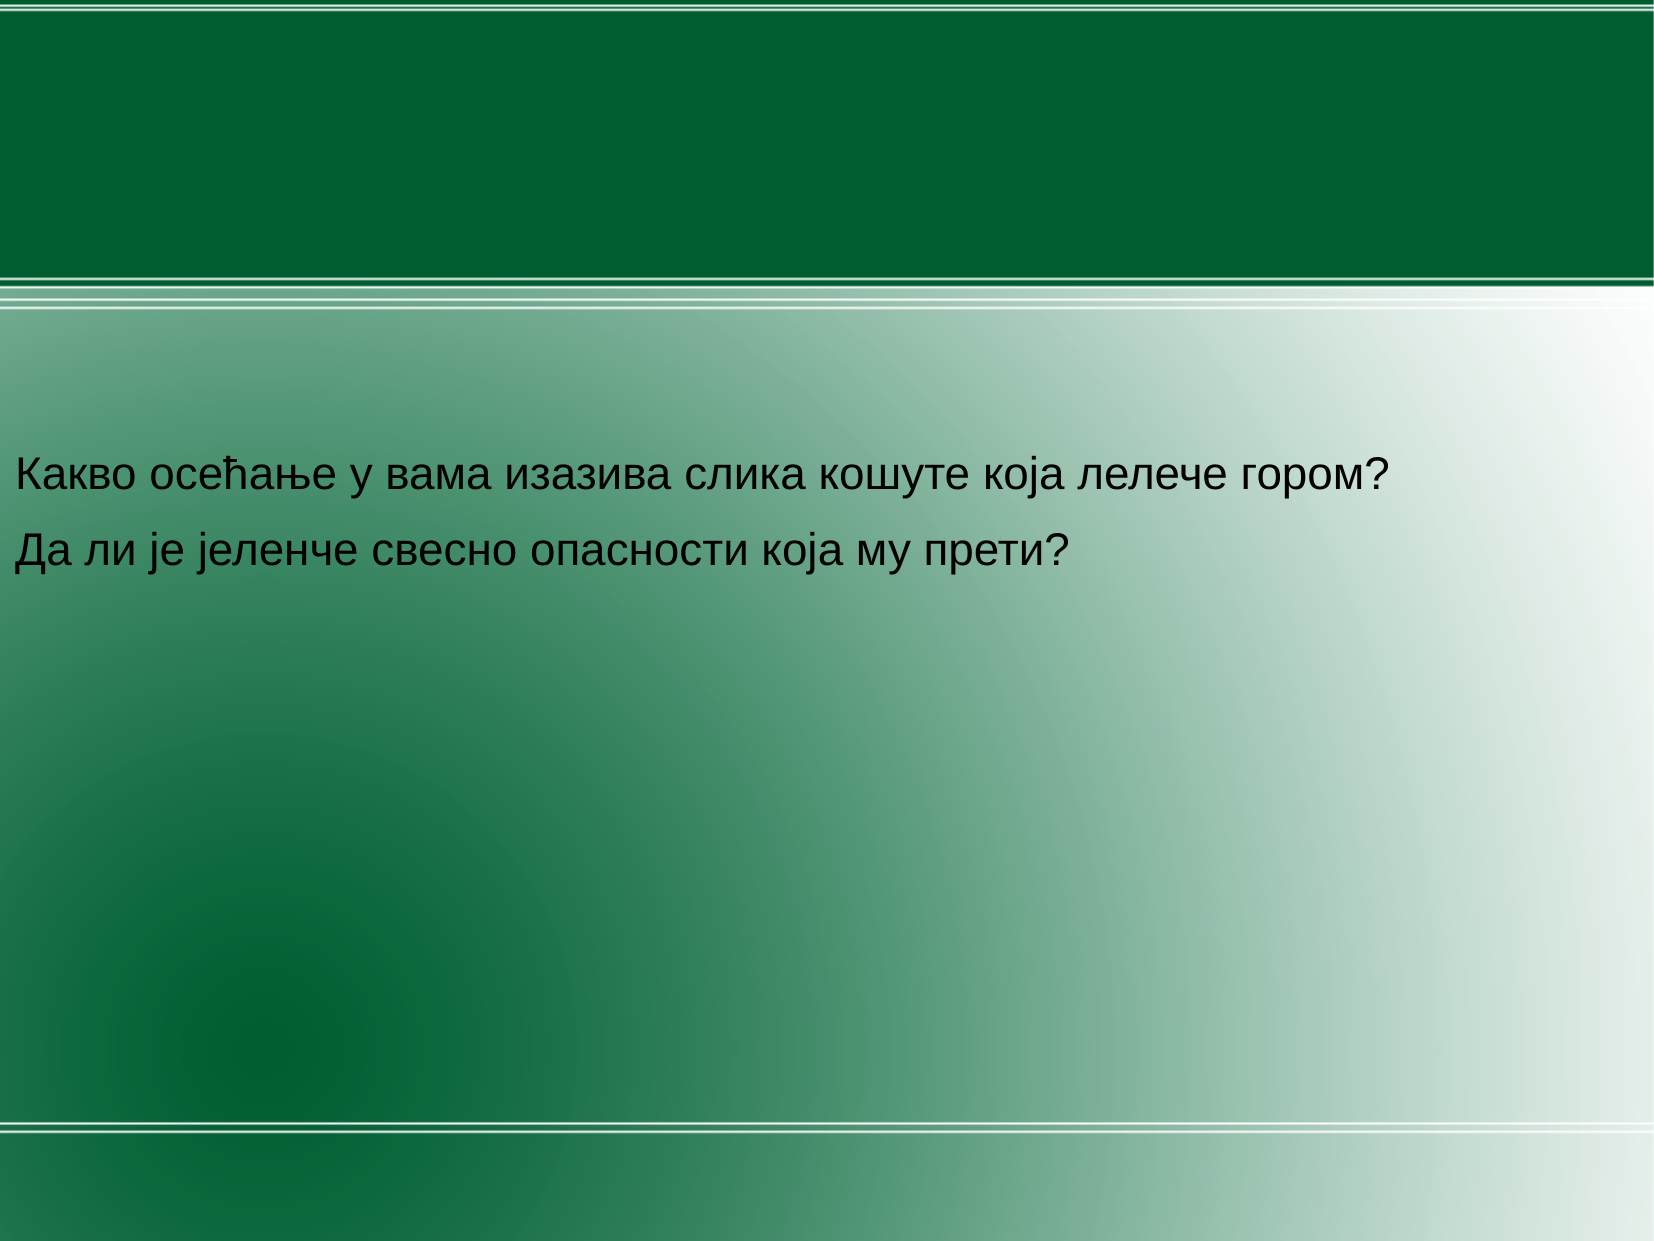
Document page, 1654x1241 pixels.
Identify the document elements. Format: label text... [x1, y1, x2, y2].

text_box Какво осећање у вама изазива слика кошуте која лелече гором? Да ли је јеленче свесно опасности која му прети? [0, 440, 1647, 597]
picture [0, 0, 1654, 1241]
